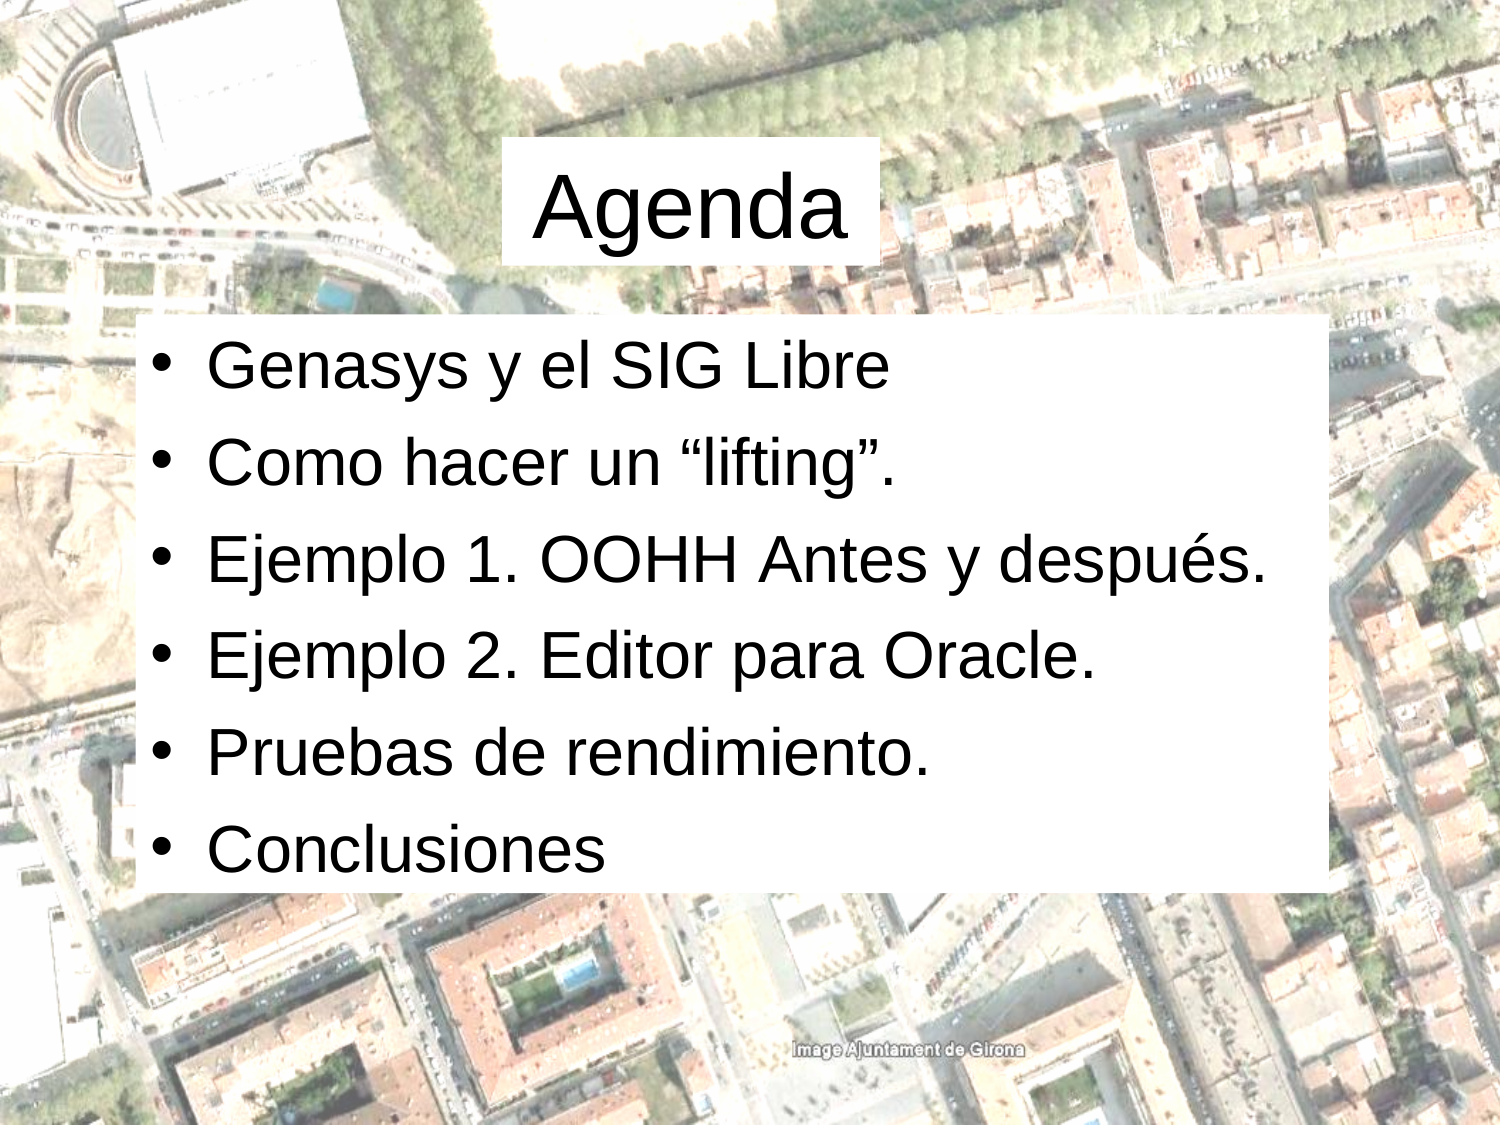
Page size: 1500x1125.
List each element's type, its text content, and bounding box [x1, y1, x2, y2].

title Agenda [501, 137, 880, 266]
picture [0, 0, 1500, 1125]
list Genasys y el SIG Libre Como hacer un “lifting”. Ejemplo 1. OOHH Antes y después. Ejemplo 2. Editor para Oracle. Pruebas de rendimiento. Conclusiones [135, 314, 1329, 894]
